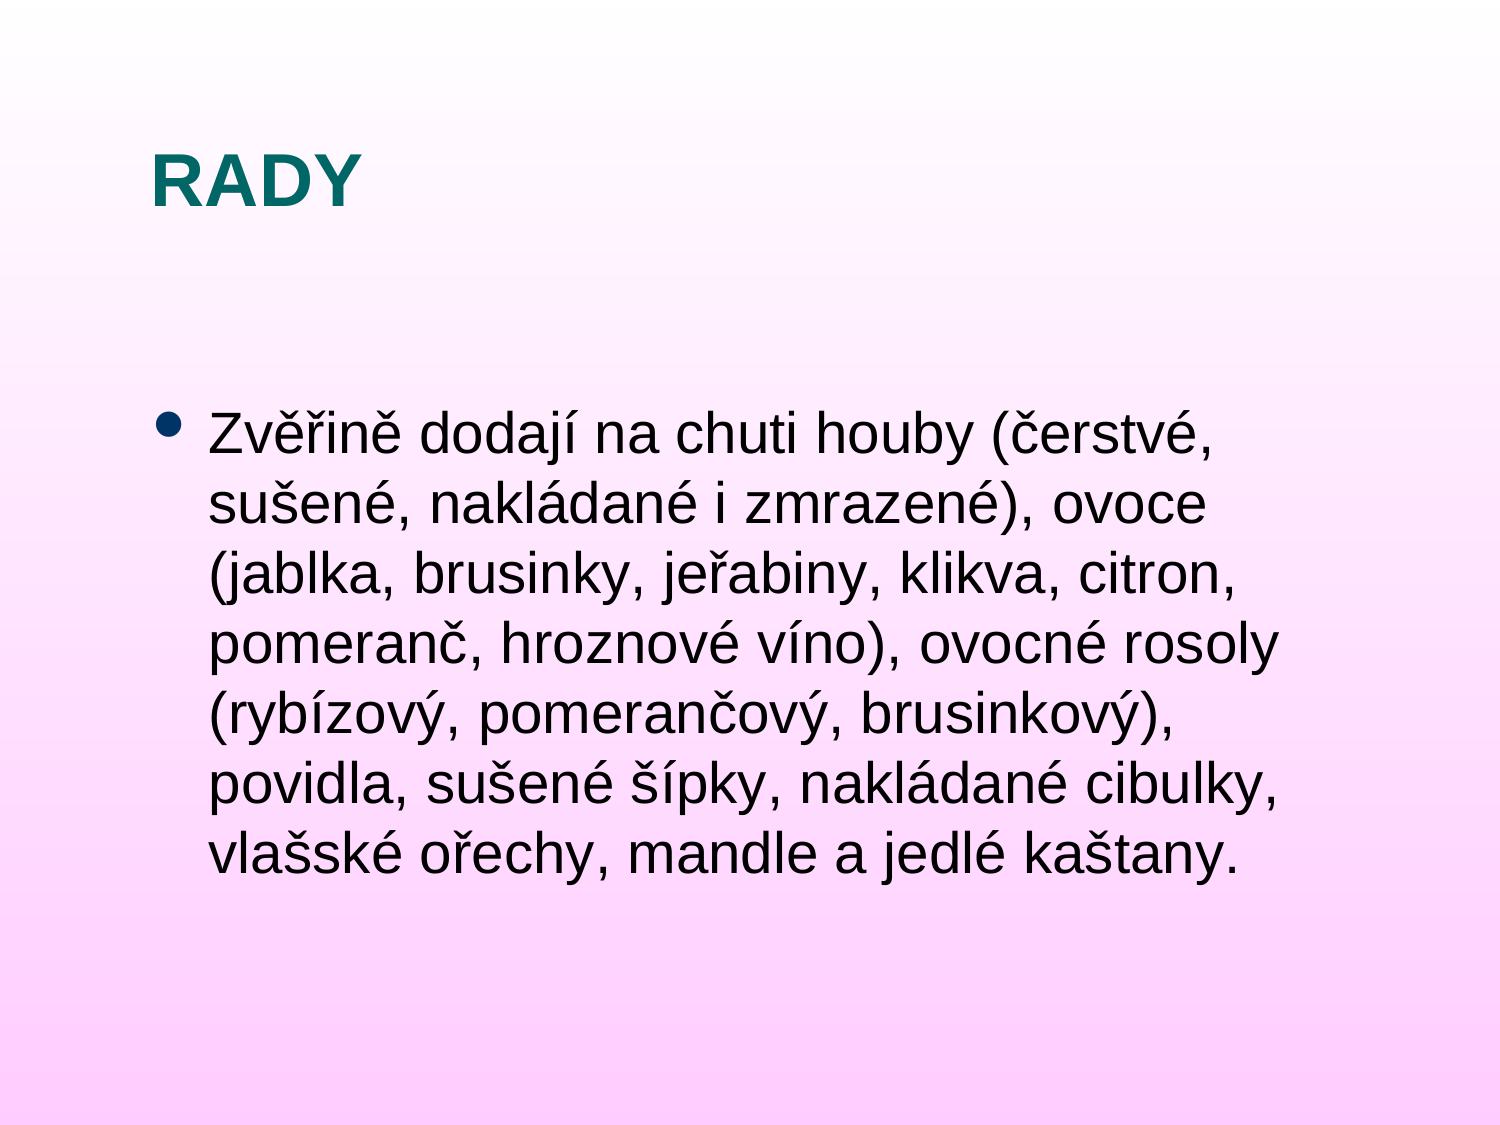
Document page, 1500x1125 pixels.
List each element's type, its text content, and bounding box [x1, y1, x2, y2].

list Zvěřině dodají na chuti houby (čerstvé, sušené, nakládané i zmrazené), ovoce (jablka, brusinky, jeřabiny, klikva, citron, pomeranč, hroznové víno), ovocné rosoly (rybízový, pomerančový, brusinkový), povidla, sušené šípky, nakládané cibulky, vlašské ořechy, mandle a jedlé kaštany. [137, 387, 1400, 999]
title RADY [135, 66, 1413, 231]
